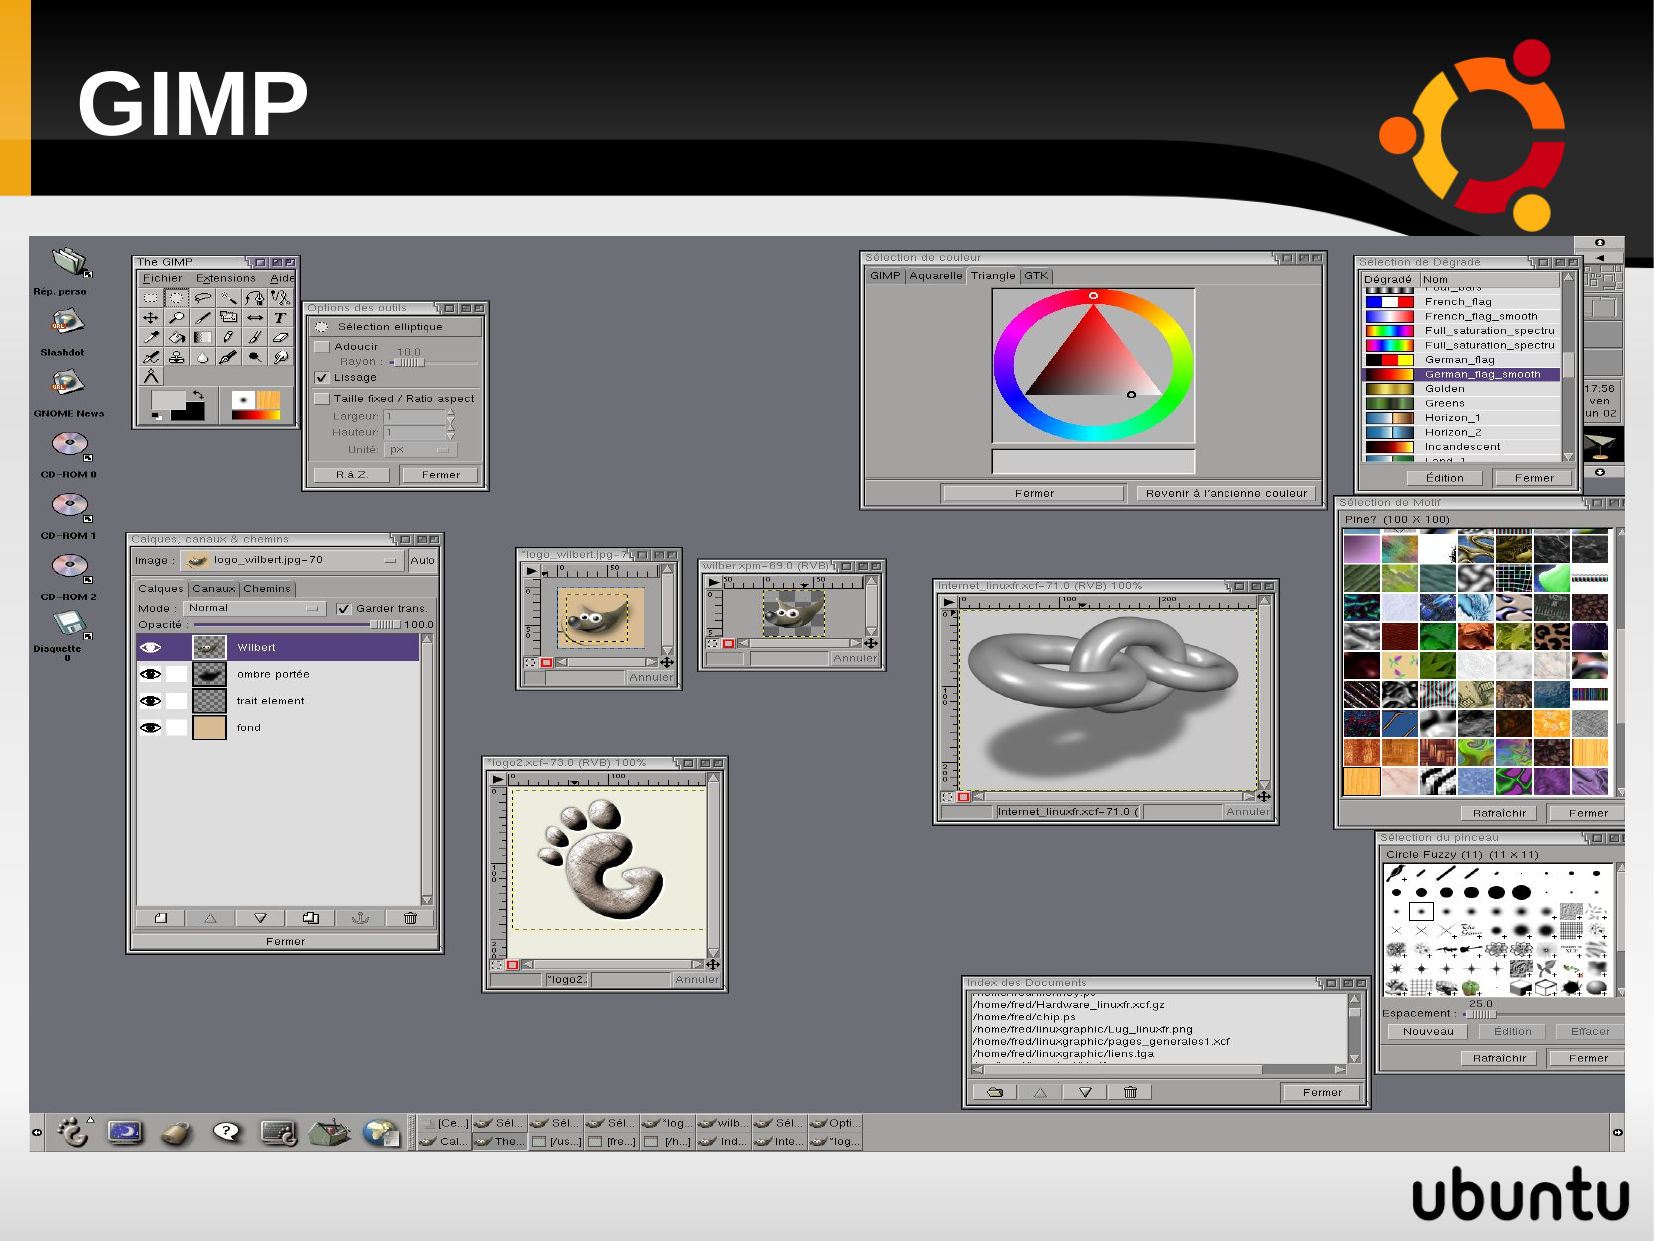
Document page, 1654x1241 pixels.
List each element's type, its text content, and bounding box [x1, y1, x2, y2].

picture [0, 0, 1654, 1241]
title GIMP [76, 7, 1565, 200]
